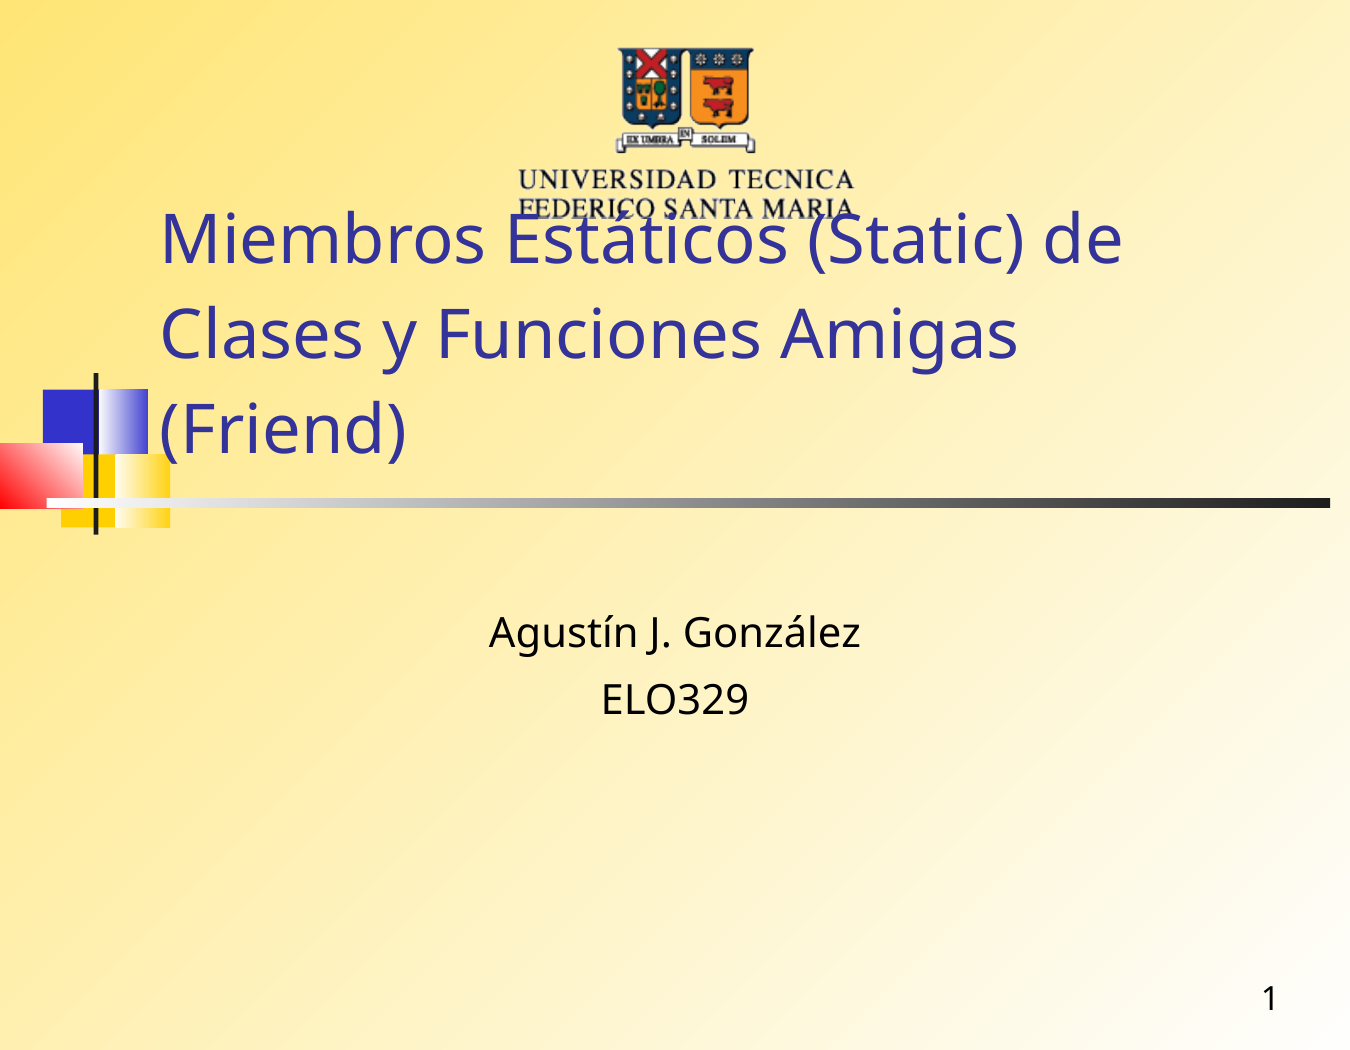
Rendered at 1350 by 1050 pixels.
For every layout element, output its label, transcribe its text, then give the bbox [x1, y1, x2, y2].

picture [517, 46, 856, 219]
subtitle Agustín J. González ELO329 [202, 595, 1148, 864]
title Miembros Estáticos (Static) de Clases y Funciones Amigas (Friend)‏ [146, 256, 1294, 481]
